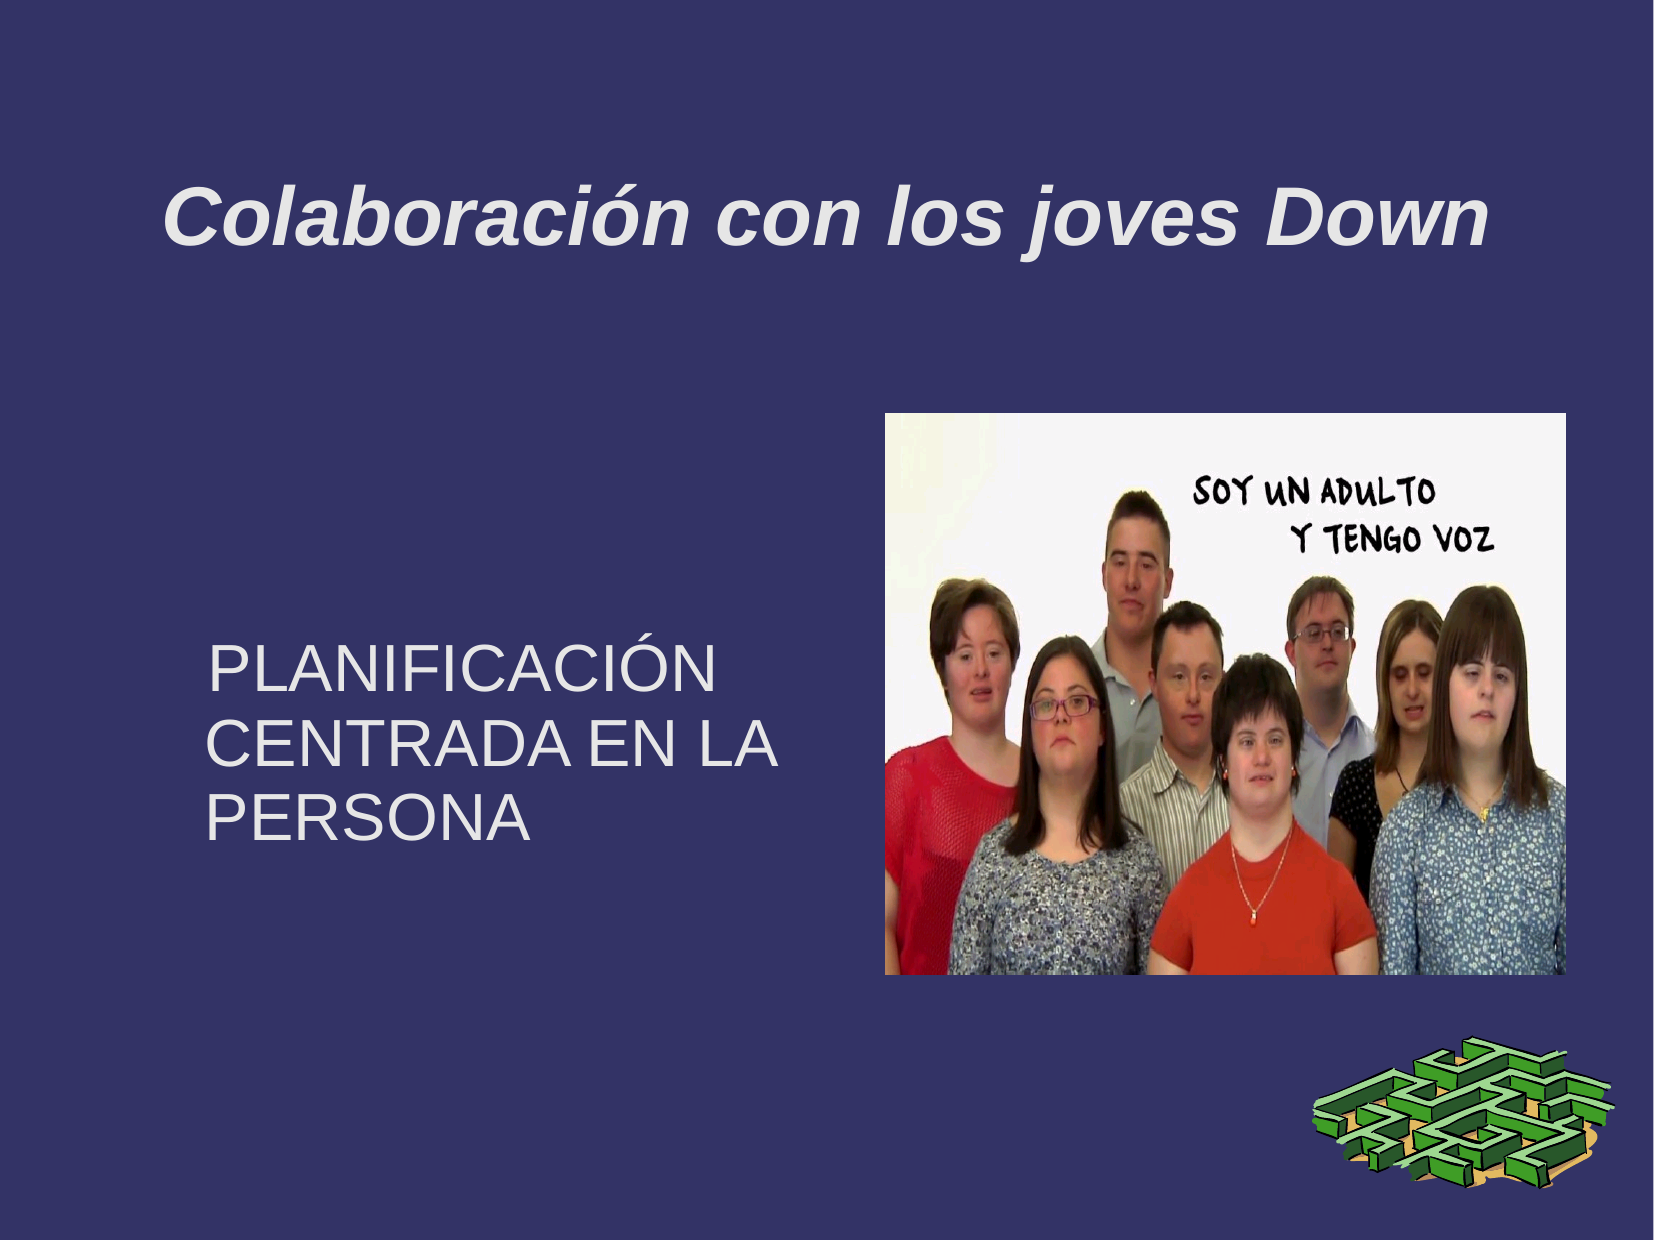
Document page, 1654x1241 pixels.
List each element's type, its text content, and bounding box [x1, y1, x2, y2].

list PLANIFICACIÓN CENTRADA EN LA PERSONA [148, 324, 827, 1110]
title Colaboración con los joves Down [121, 114, 1533, 321]
picture [885, 364, 1569, 1146]
